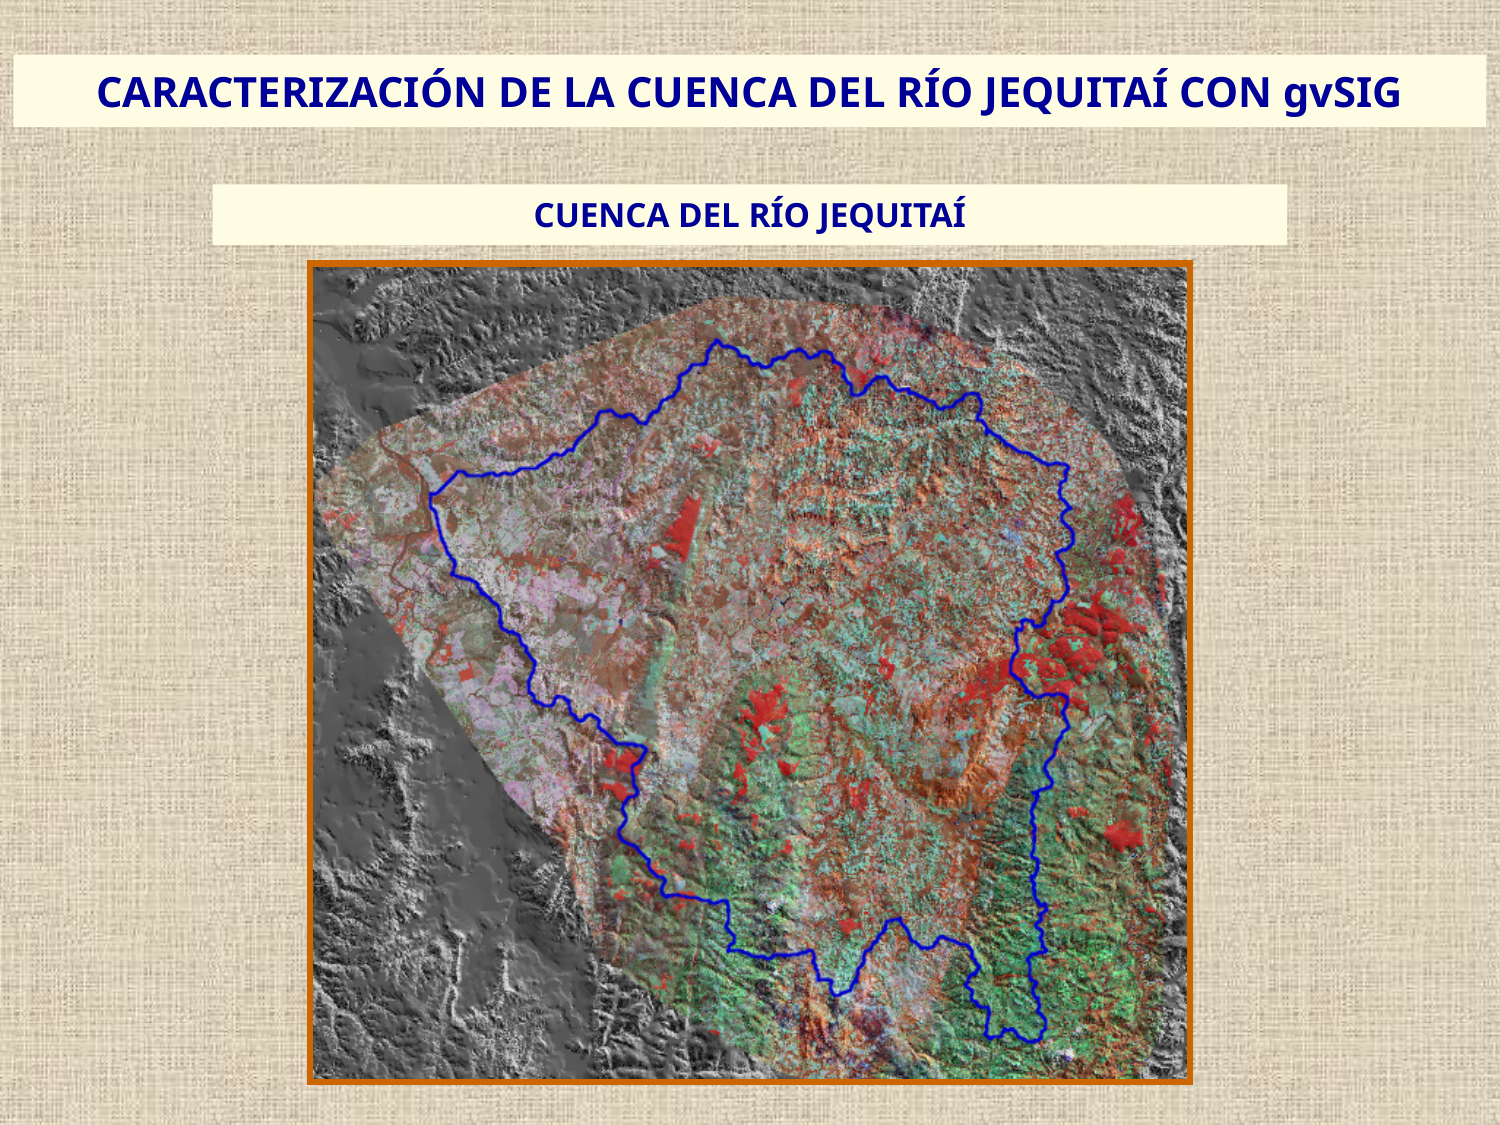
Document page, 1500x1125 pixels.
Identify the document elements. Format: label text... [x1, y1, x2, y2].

text_box CARACTERIZACIÓN DE LA CUENCA DEL RÍO JEQUITAÍ CON gvSIG [13, 54, 1487, 128]
picture [0, 0, 1500, 1125]
text_box CUENCA DEL RÍO JEQUITAÍ [212, 184, 1288, 246]
